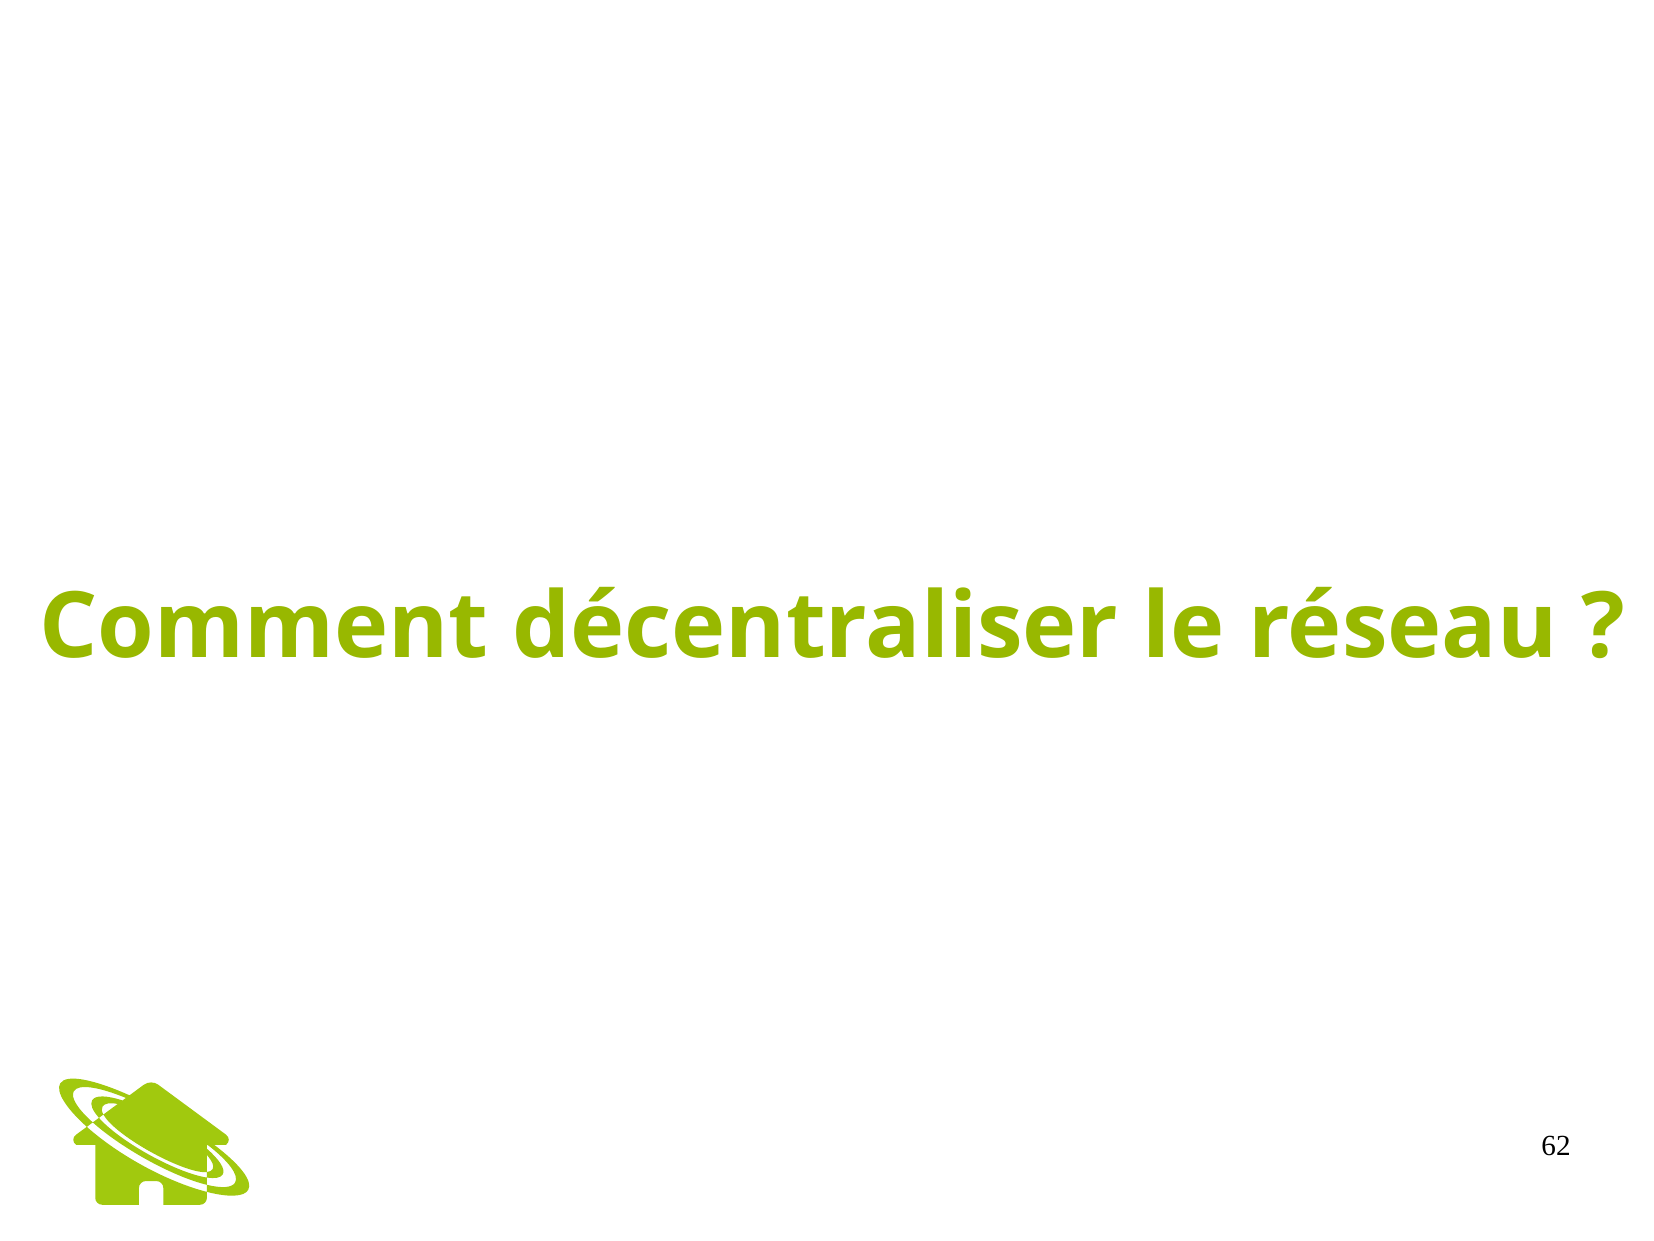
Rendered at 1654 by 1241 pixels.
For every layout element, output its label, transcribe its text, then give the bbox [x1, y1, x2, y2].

title Comment décentraliser le réseau ? [35, 366, 1630, 878]
